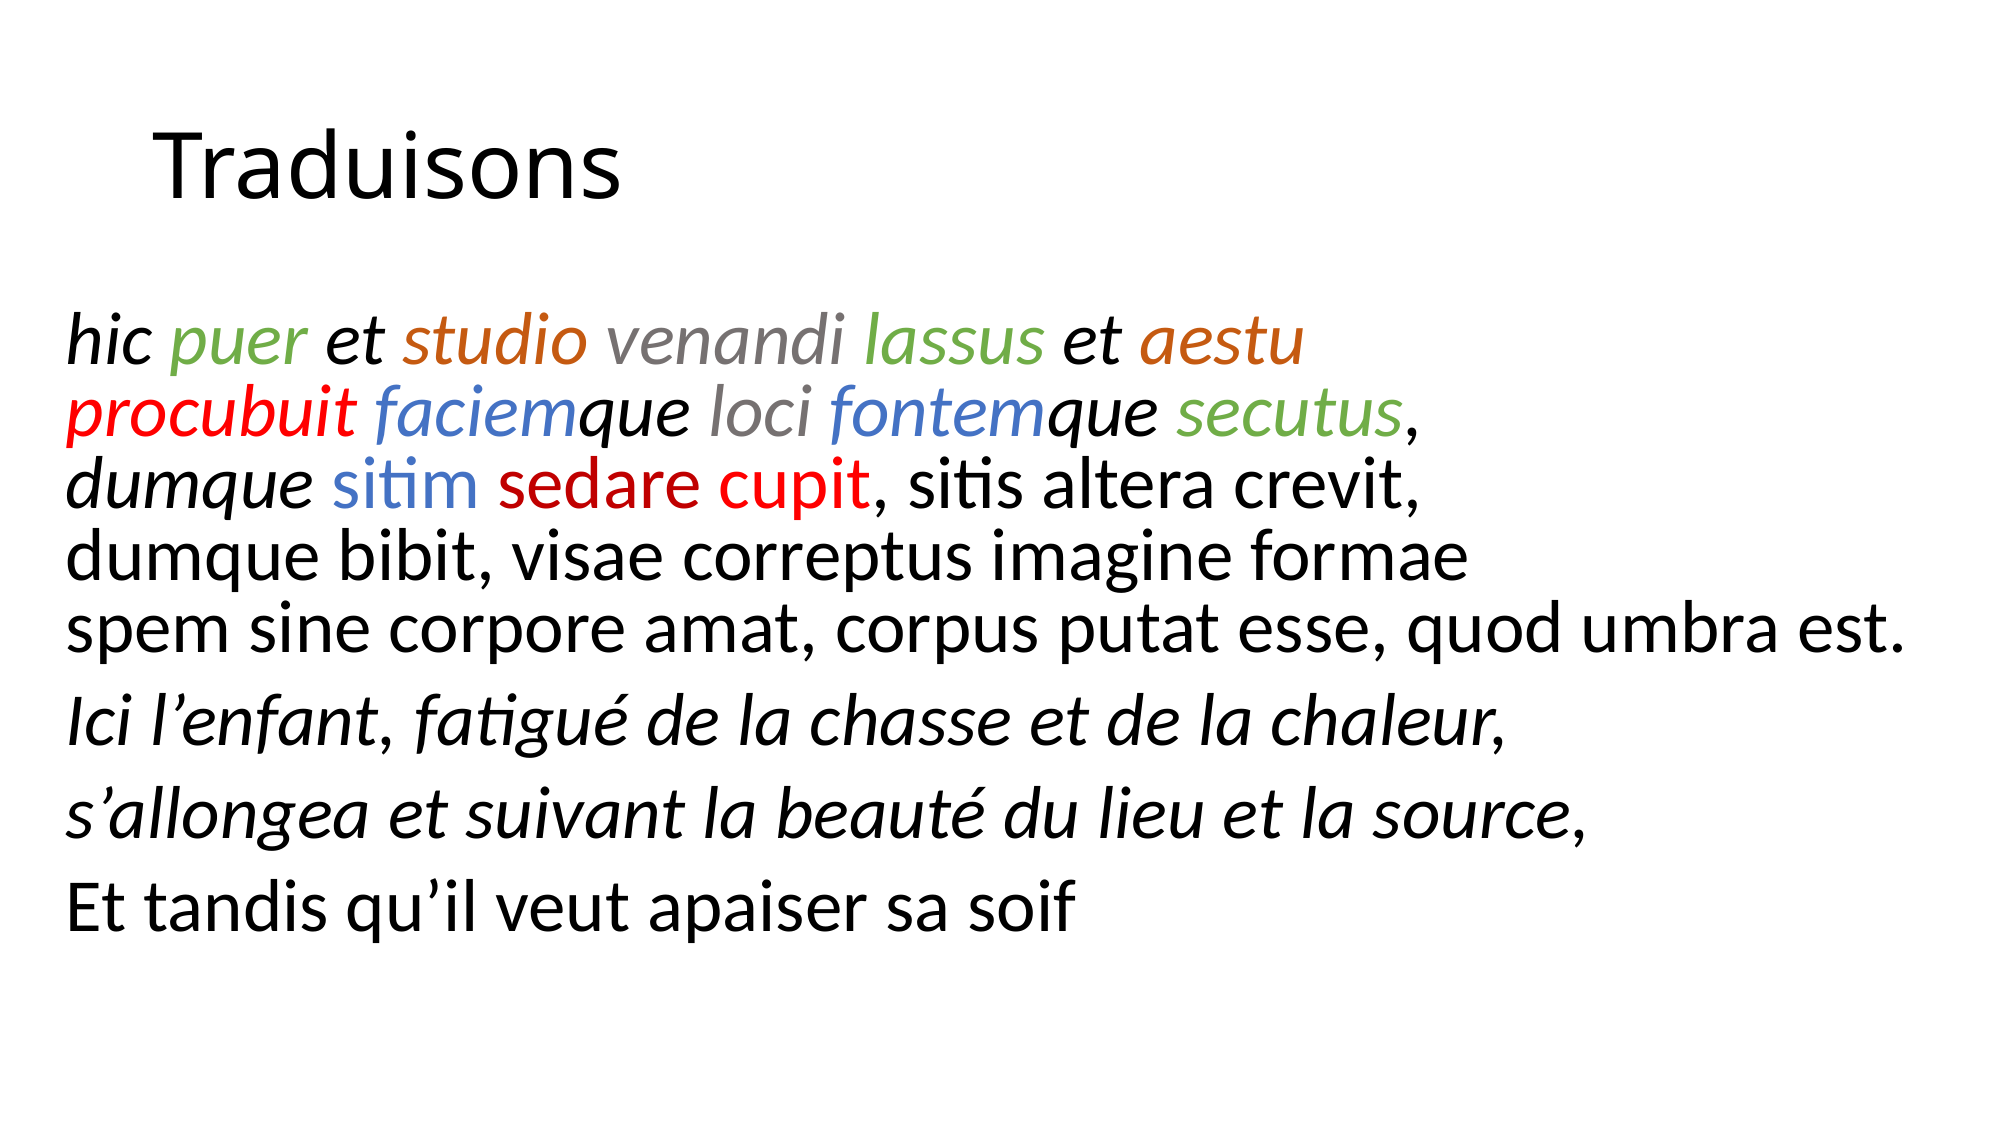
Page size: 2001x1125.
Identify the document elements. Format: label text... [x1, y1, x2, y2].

list hic puer et studio venandi lassus et aestu procubuit faciemque loci fontemque secutus, dumque sitim sedare cupit, sitis altera crevit, dumque bibit, visae correptus imagine formae spem sine corpore amat, corpus putat esse, quod umbra est. Ici l’enfant, fatigué de la chasse et de la chaleur, s’allongea et suivant la beauté du lieu et la source, Et tandis qu’il veut apaiser sa soif [50, 299, 1956, 1014]
title Traduisons [137, 59, 1863, 278]
